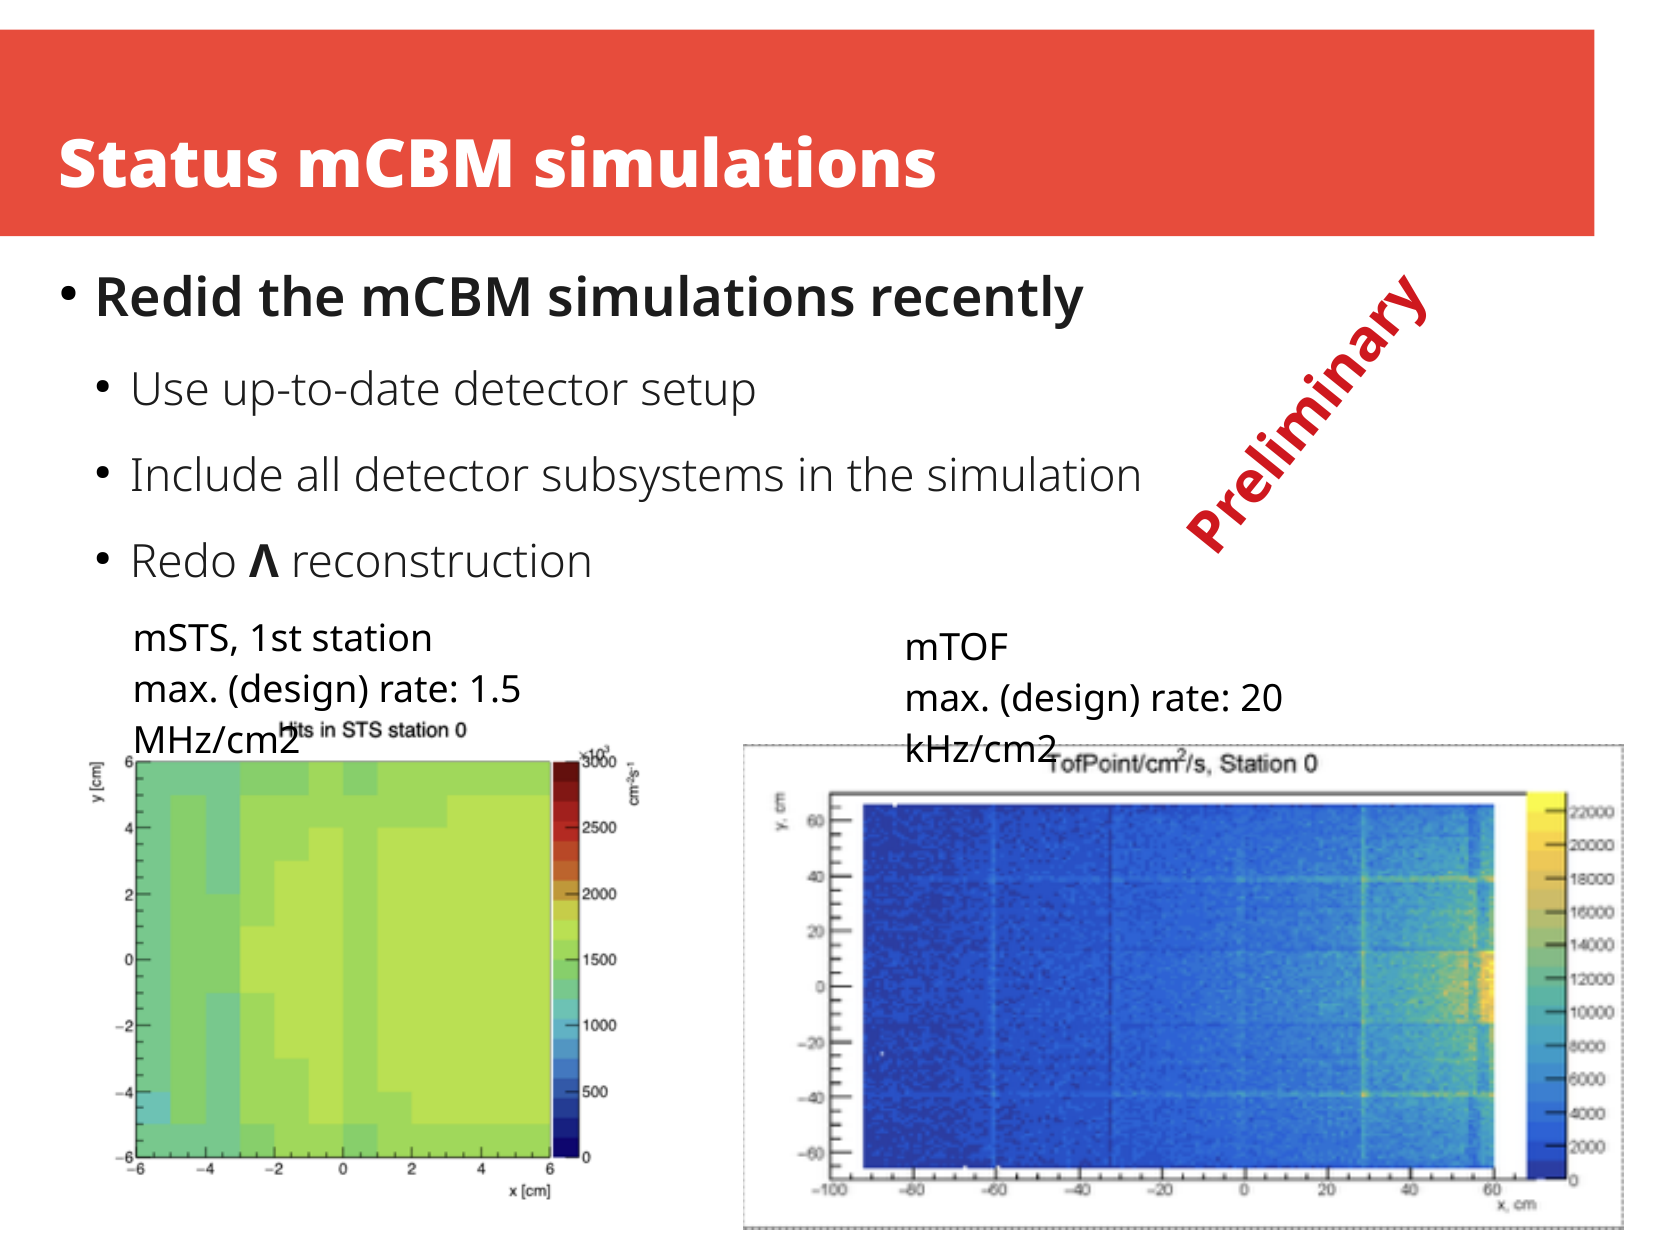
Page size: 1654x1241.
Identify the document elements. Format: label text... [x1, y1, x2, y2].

text_box mSTS, 1st station max. (design) rate: 1.5 MHz/cm2 [117, 604, 651, 714]
picture [743, 744, 1624, 1230]
title Status mCBM simulations [59, 59, 1595, 207]
text_box Preliminary [1152, 266, 1431, 582]
text_box mTOF max. (design) rate: 20 kHz/cm2 [889, 613, 1405, 723]
picture [78, 713, 669, 1208]
list Redid the mCBM simulations recently Use up-to-date detector setup Include all detector subsystems in the simulation Redo Λ reconstruction [59, 258, 1601, 1208]
picture [910, 744, 917, 752]
